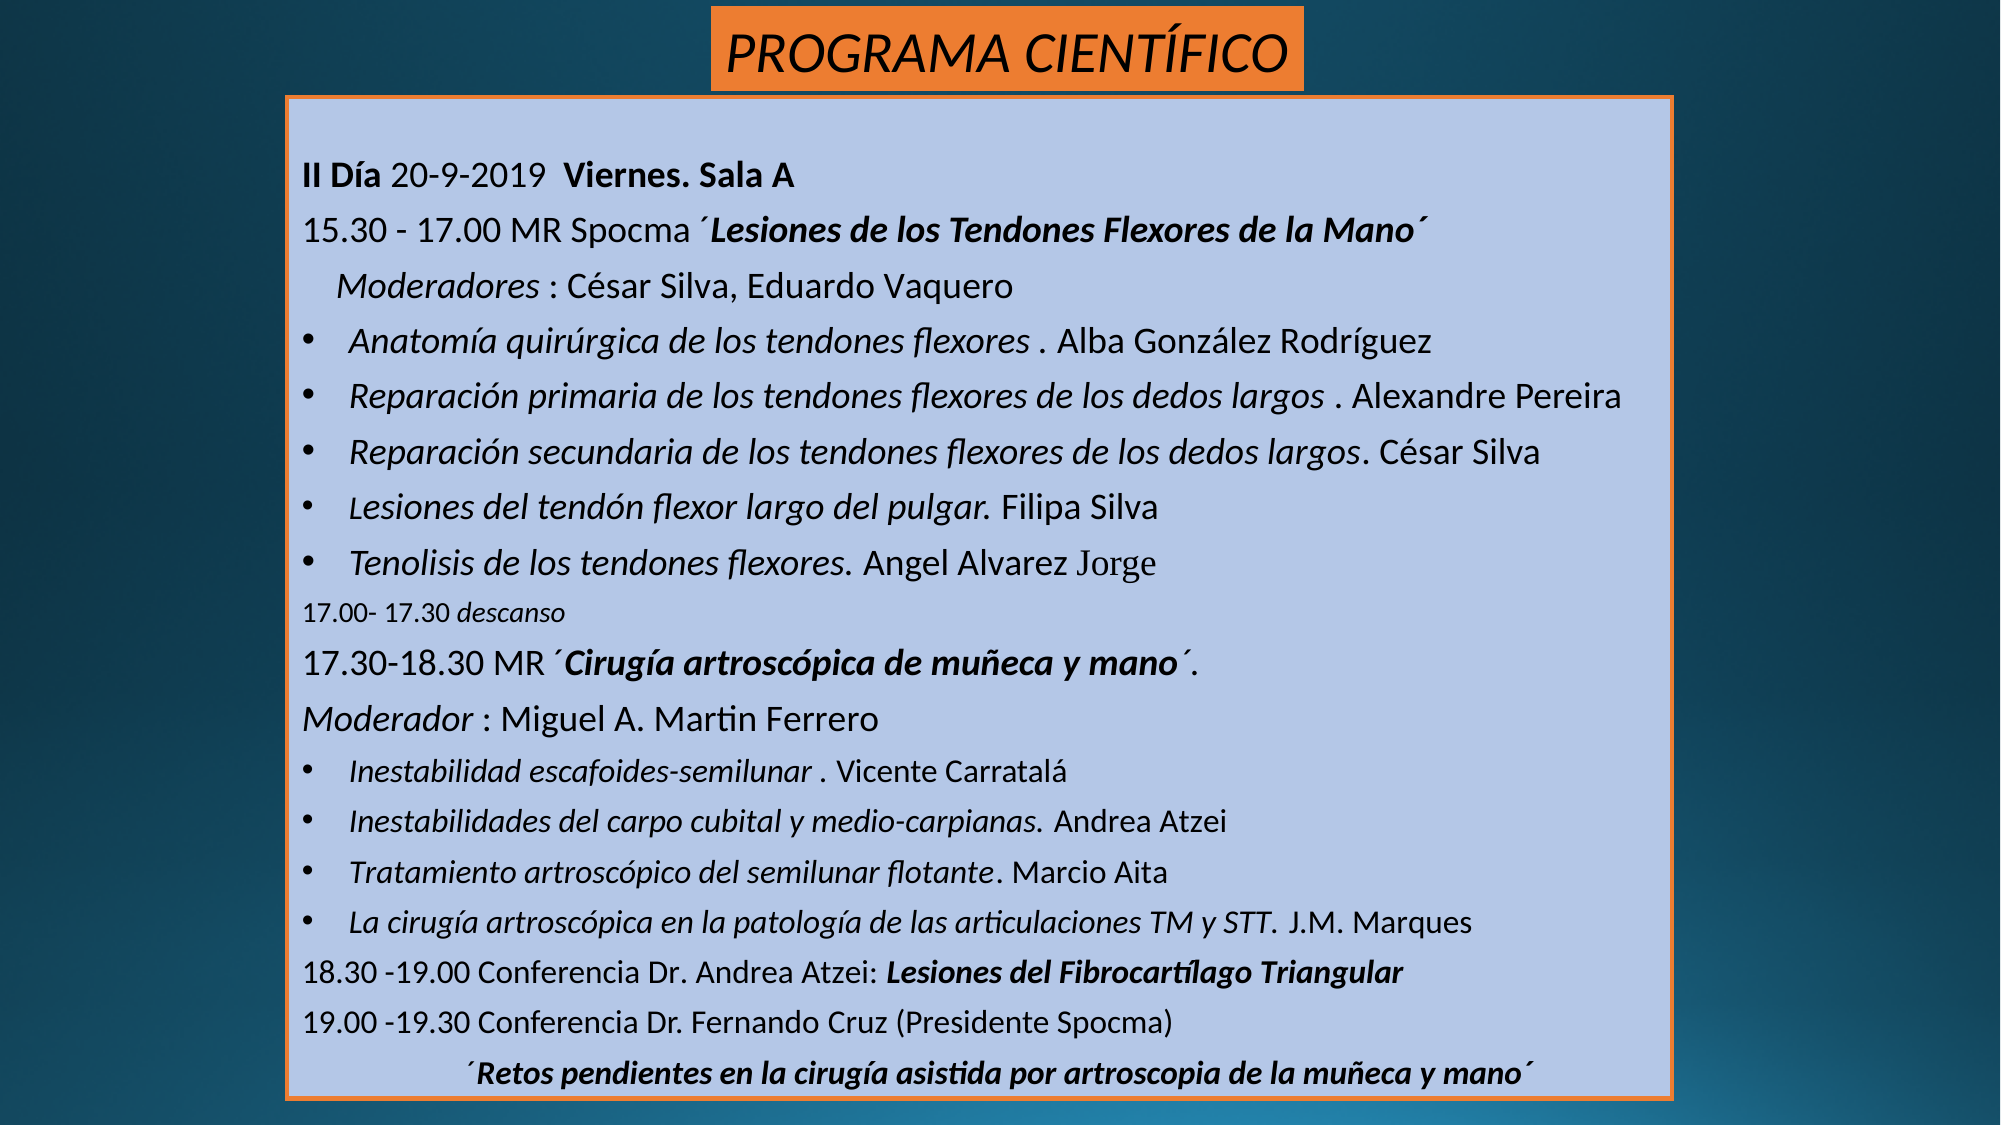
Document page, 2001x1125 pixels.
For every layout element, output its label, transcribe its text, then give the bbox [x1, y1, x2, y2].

text_box II Día 20-9-2019 Viernes. Sala A 15.30 - 17.00 MR Spocma ´Lesiones de los Tendones Flexores de la Mano´ Moderadores : César Silva, Eduardo Vaquero Anatomía quirúrgica de los tendones flexores . Alba González Rodríguez Reparación primaria de los tendones flexores de los dedos largos . Alexandre Pereira Reparación secundaria de los tendones flexores de los dedos largos. César Silva Lesiones del tendón flexor largo del pulgar. Filipa Silva Tenolisis de los tendones flexores. Angel Alvarez Jorge 17.00- 17.30 descanso 17.30-18.30 MR ´Cirugía artroscópica de muñeca y mano´. Moderador : Miguel A. Martin Ferrero Inestabilidad escafoides-semilunar . Vicente Carratalá Inestabilidades del carpo cubital y medio-carpianas. Andrea Atzei Tratamiento artroscópico del semilunar flotante. Marcio Aita La cirugía artroscópica en la patología de las articulaciones TM y STT. J.M. Marques 18.30 -19.00 Conferencia Dr. Andrea Atzei: Lesiones del Fibrocartílago Triangular 19.00 -19.30 Conferencia Dr. Fernando Cruz (Presidente Spocma) ´Retos pendientes en la cirugía asistida por artroscopia de la muñeca y mano´ [287, 97, 1672, 1099]
text_box PROGRAMA CIENTÍFICO [711, 6, 1304, 91]
